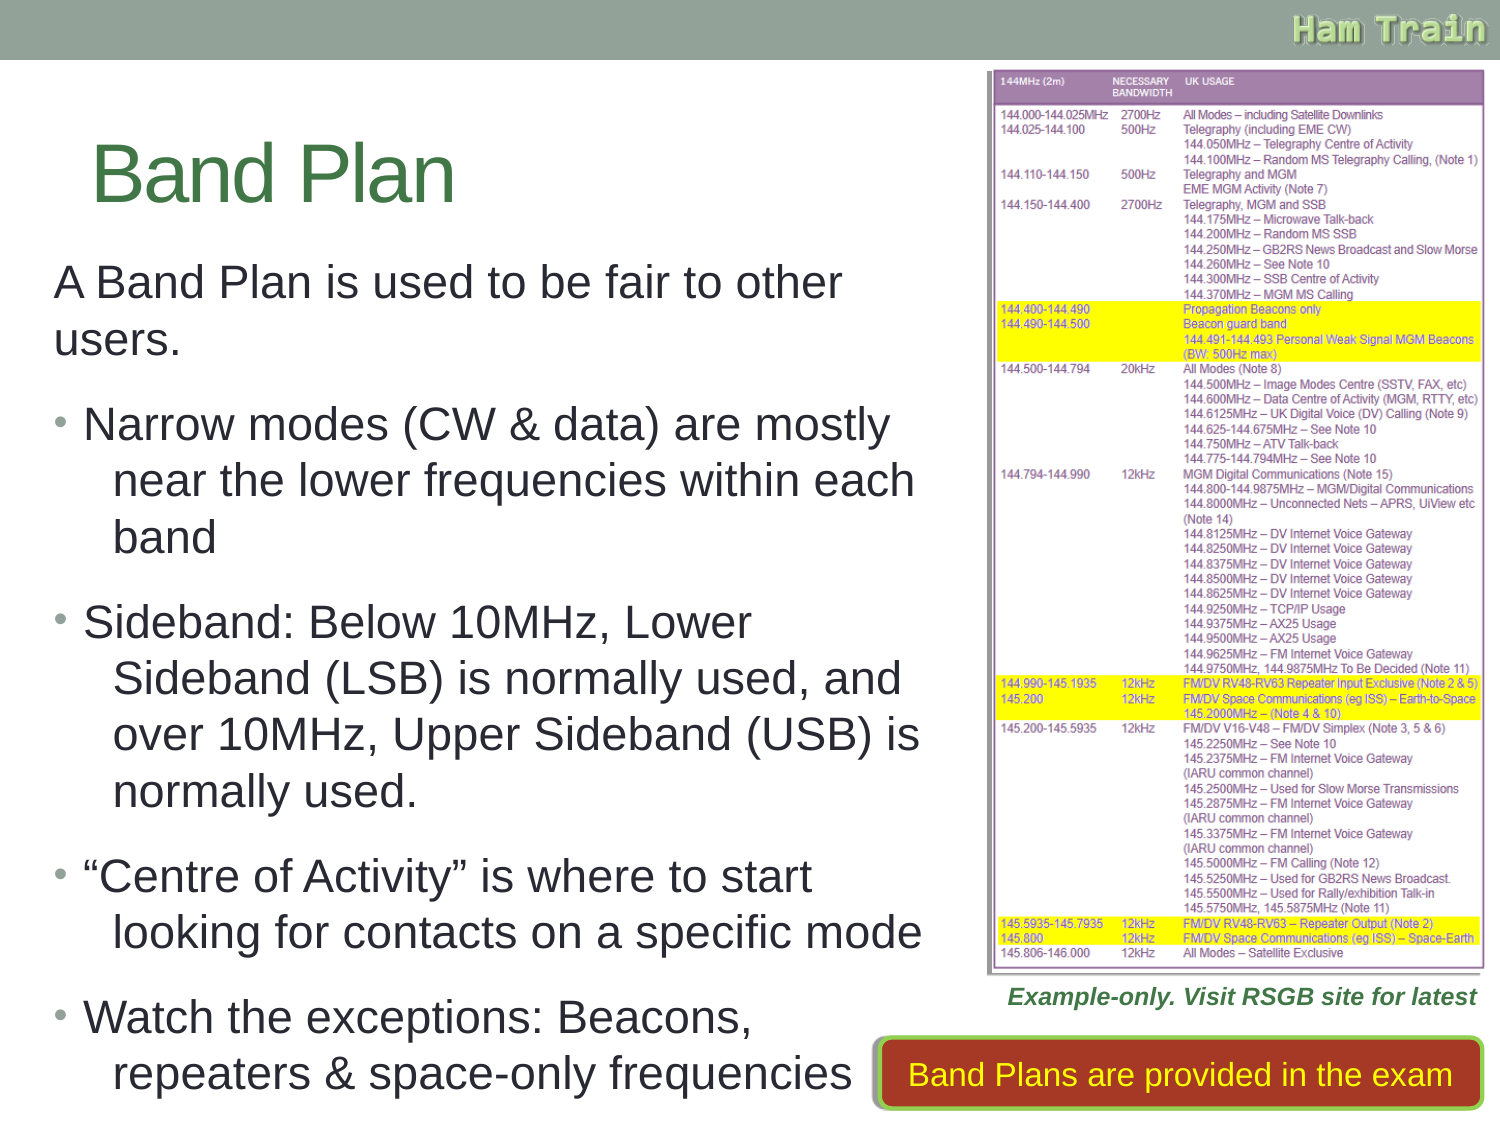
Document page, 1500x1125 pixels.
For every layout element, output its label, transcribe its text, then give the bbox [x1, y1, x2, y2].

picture [992, 66, 1486, 973]
list A Band Plan is used to be fair to other users. Narrow modes (CW & data) are mostly near the lower frequencies within each band Sideband: Below 10MHz, Lower Sideband (LSB) is normally used, and over 10MHz, Upper Sideband (USB) is normally used. “Centre of Activity” is where to start looking for contacts on a specific mode Watch the exceptions: Beacons, repeaters & space-only frequencies [38, 244, 961, 1109]
title Band Plan [75, 87, 987, 251]
text_box Band Plans are provided in the exam [879, 1037, 1483, 1109]
text_box Example-only. Visit RSGB site for latest [992, 972, 1494, 1019]
